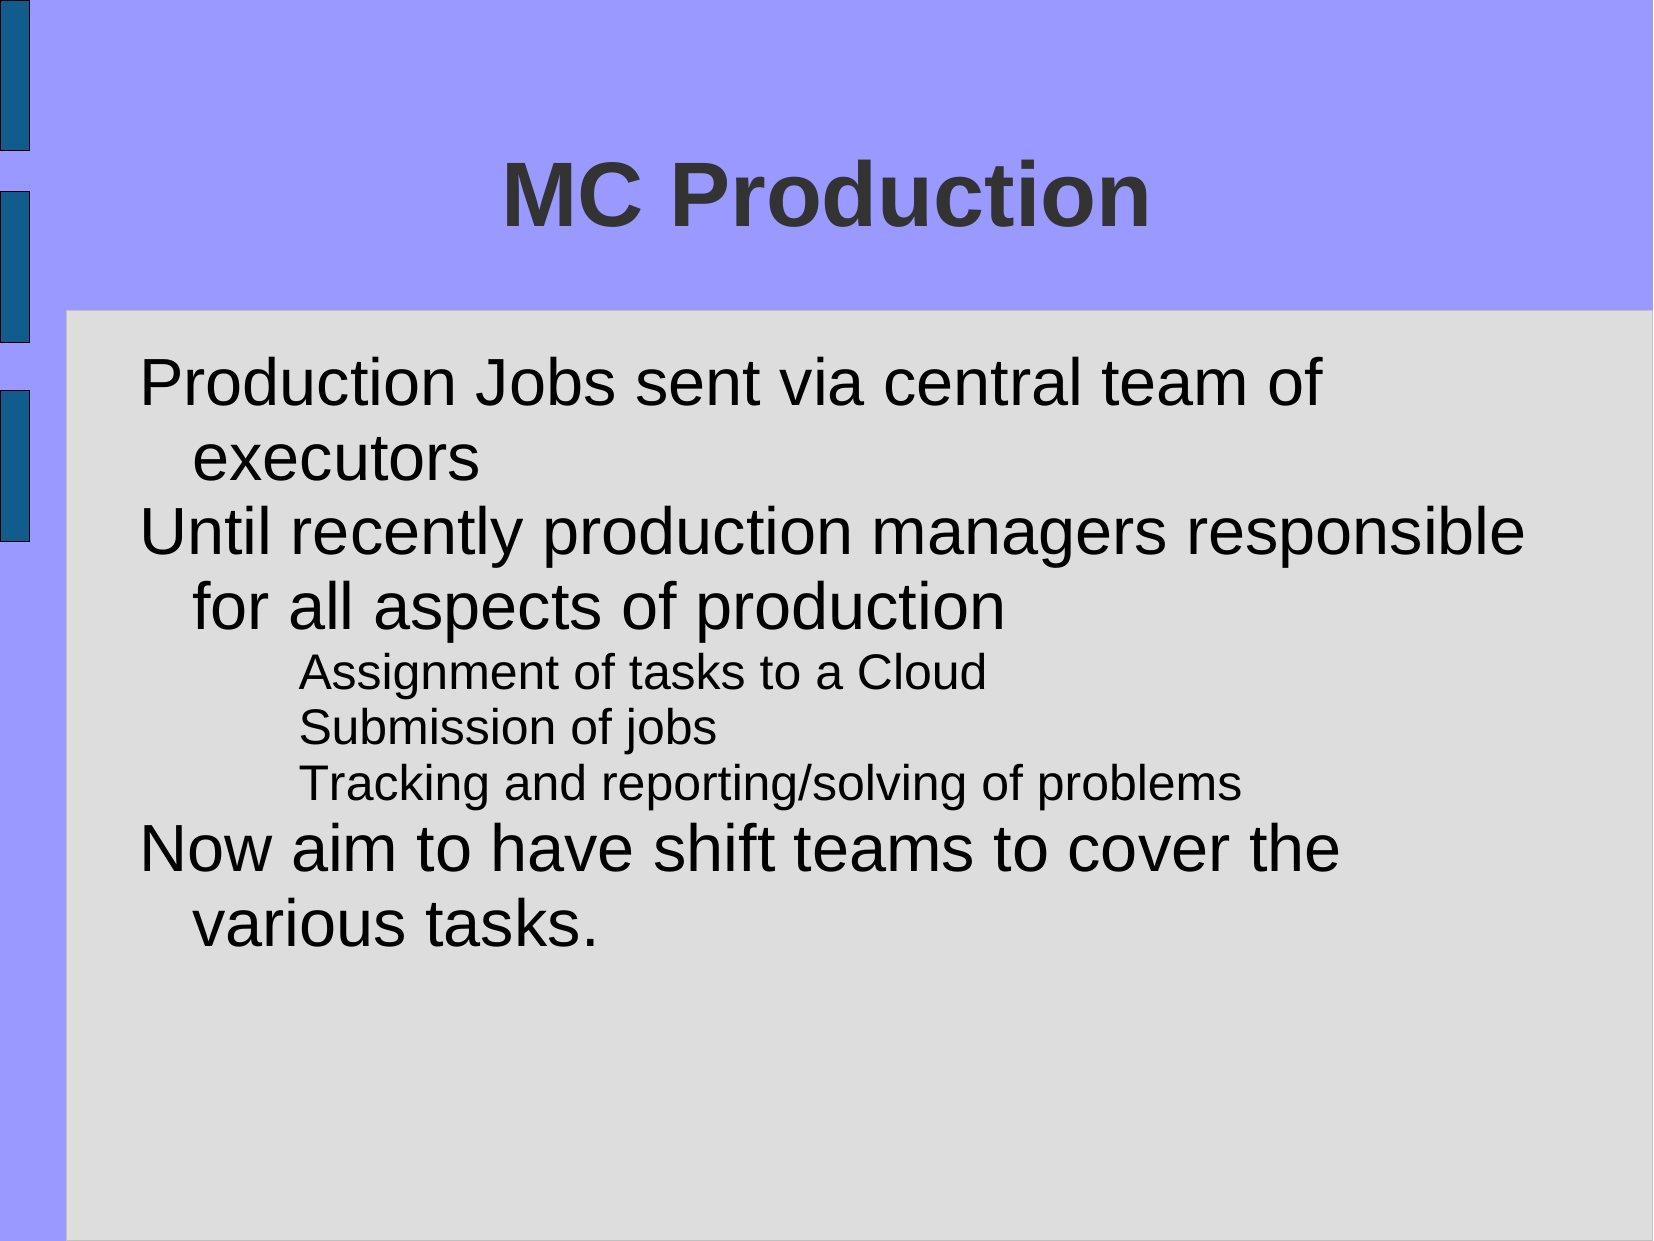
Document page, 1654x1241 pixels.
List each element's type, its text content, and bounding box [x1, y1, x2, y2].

list Production Jobs sent via central team of executors Until recently production managers responsible for all aspects of production Assignment of tasks to a Cloud Submission of jobs Tracking and reporting/solving of problems Now aim to have shift teams to cover the various tasks. [121, 344, 1534, 1127]
title MC Production [121, 91, 1534, 299]
